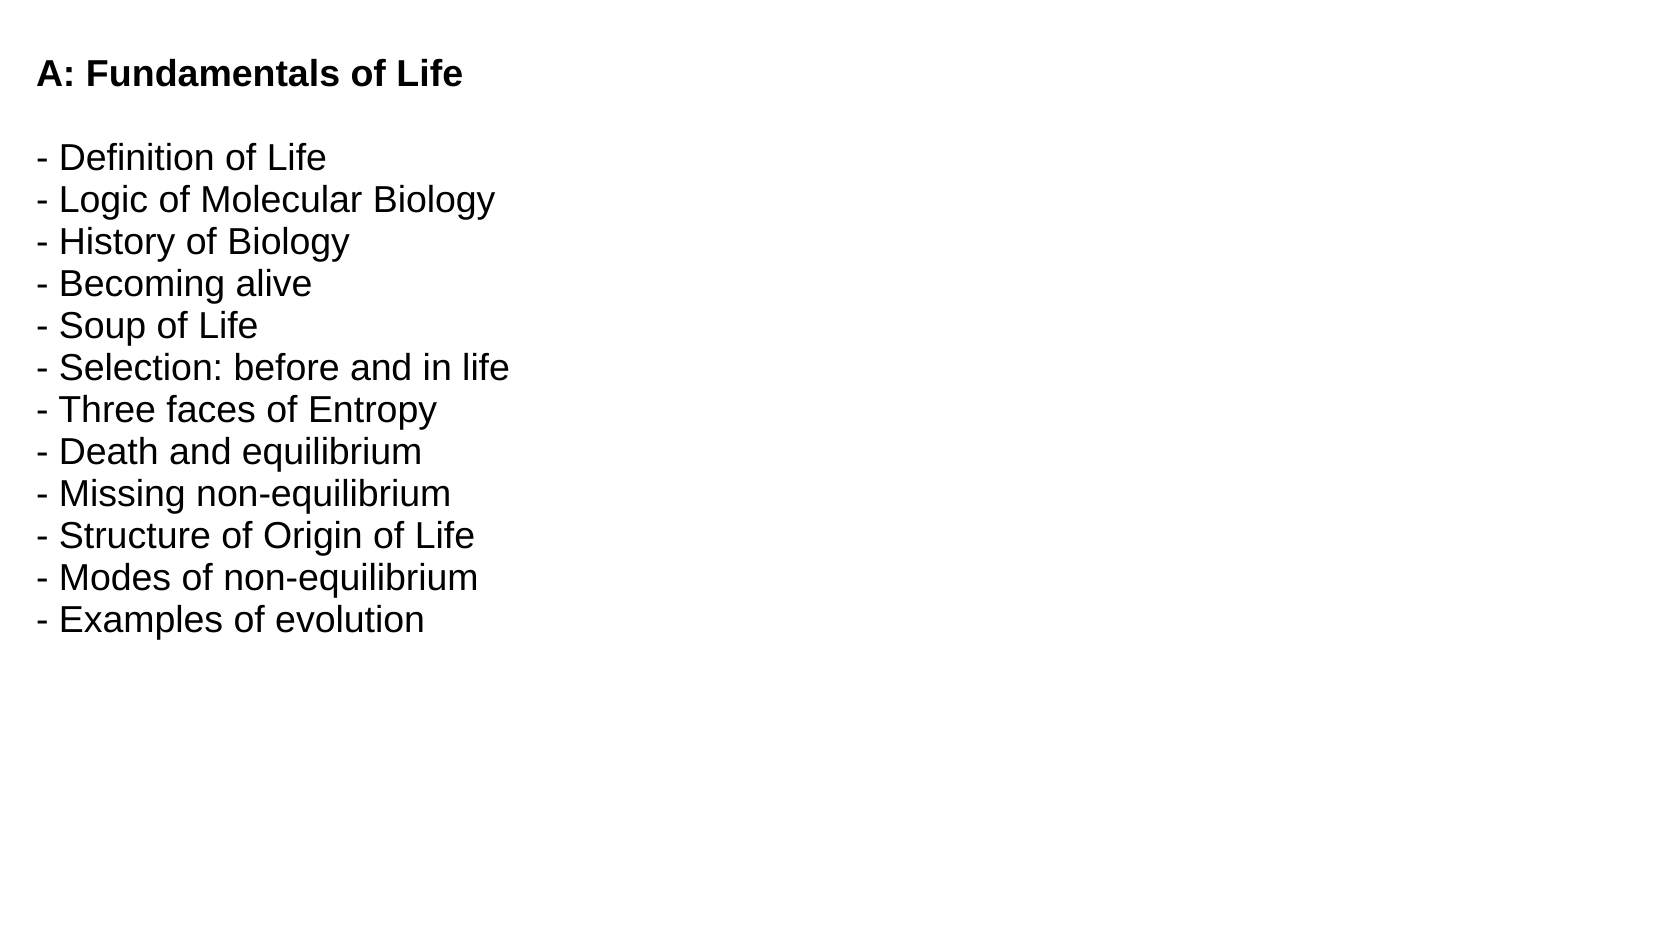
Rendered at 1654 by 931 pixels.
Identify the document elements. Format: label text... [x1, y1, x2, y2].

text_box A: Fundamentals of Life - Definition of Life - Logic of Molecular Biology - History of Biology - Becoming alive - Soup of Life - Selection: before and in life - Three faces of Entropy - Death and equilibrium - Missing non-equilibrium - Structure of Origin of Life - Modes of non-equilibrium - Examples of evolution [21, 45, 532, 649]
